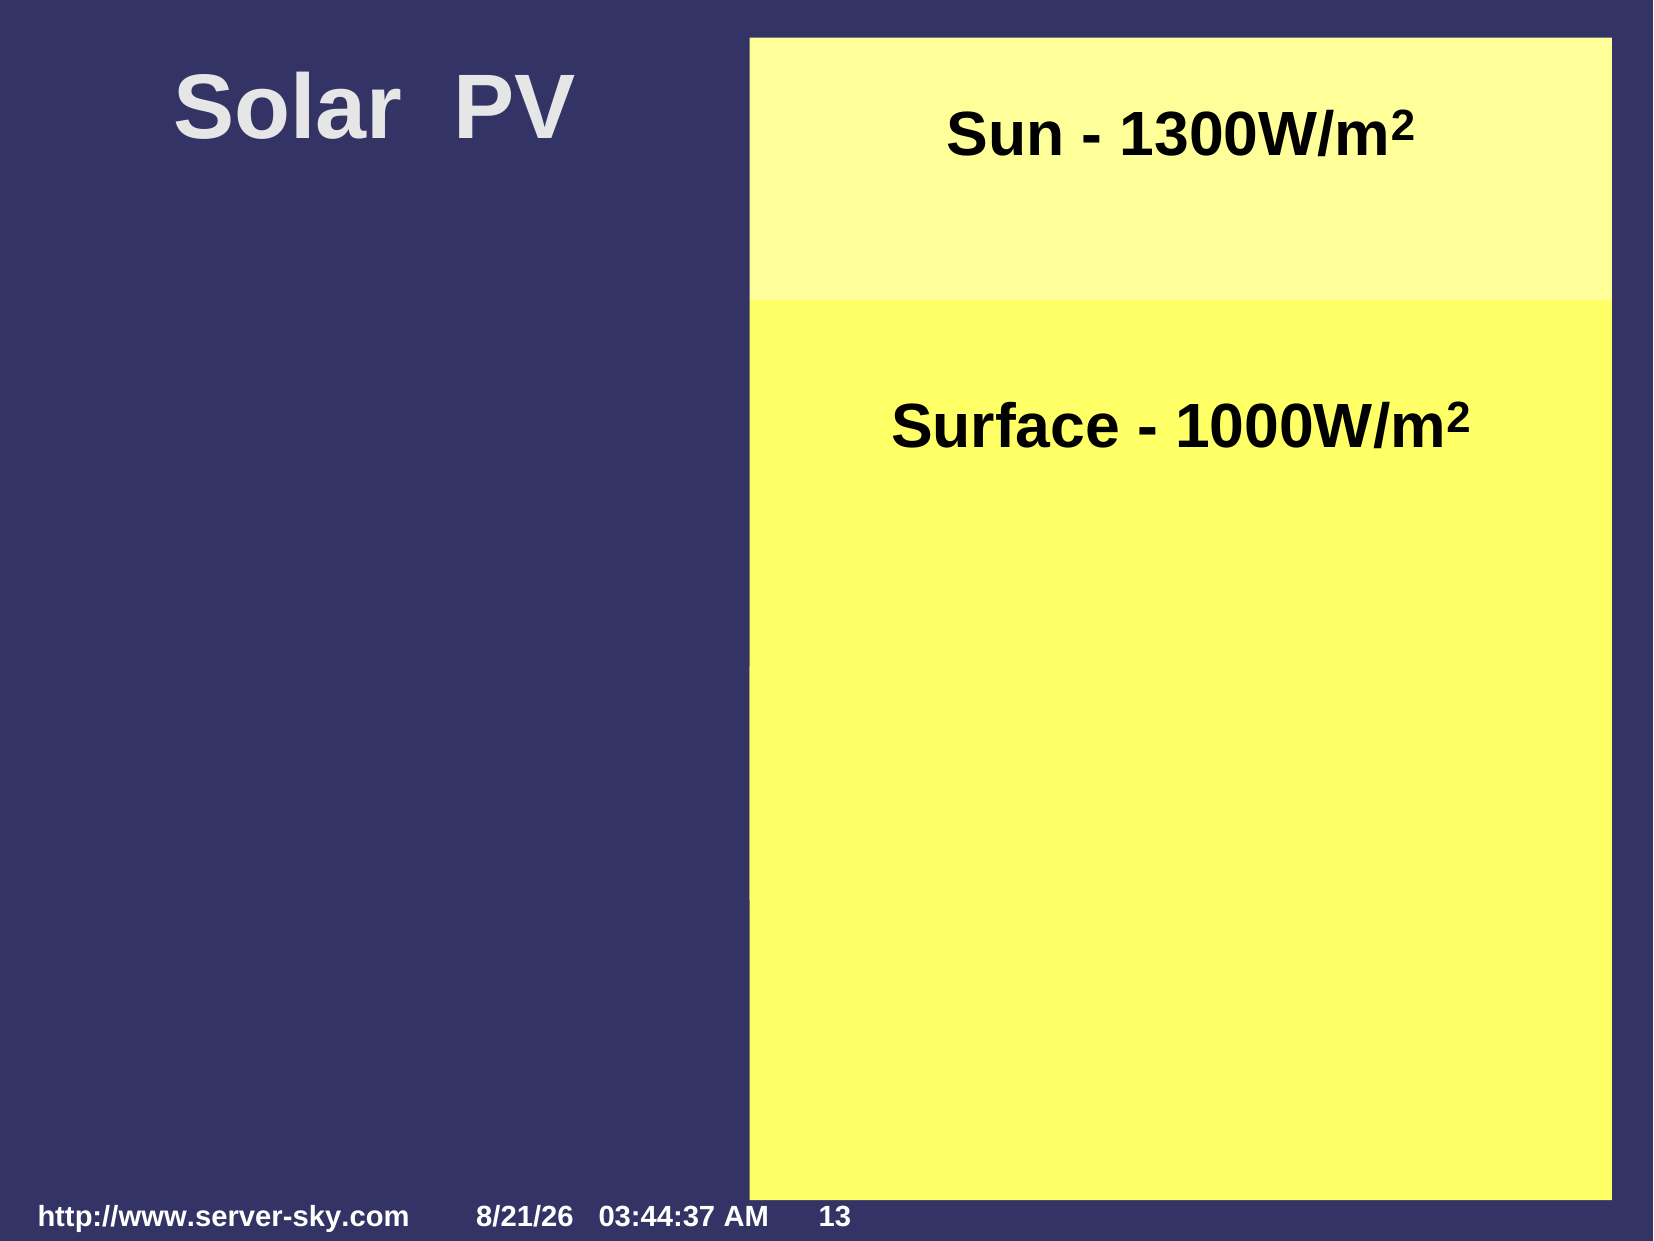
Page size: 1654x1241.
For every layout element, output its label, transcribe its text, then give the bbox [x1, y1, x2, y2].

text_box Surface - 1000W/m2 [749, 301, 1612, 666]
text_box Sun - 1300W/m2 [749, 37, 1612, 301]
text_box [749, 666, 1612, 1201]
title Solar PV [0, 37, 750, 177]
